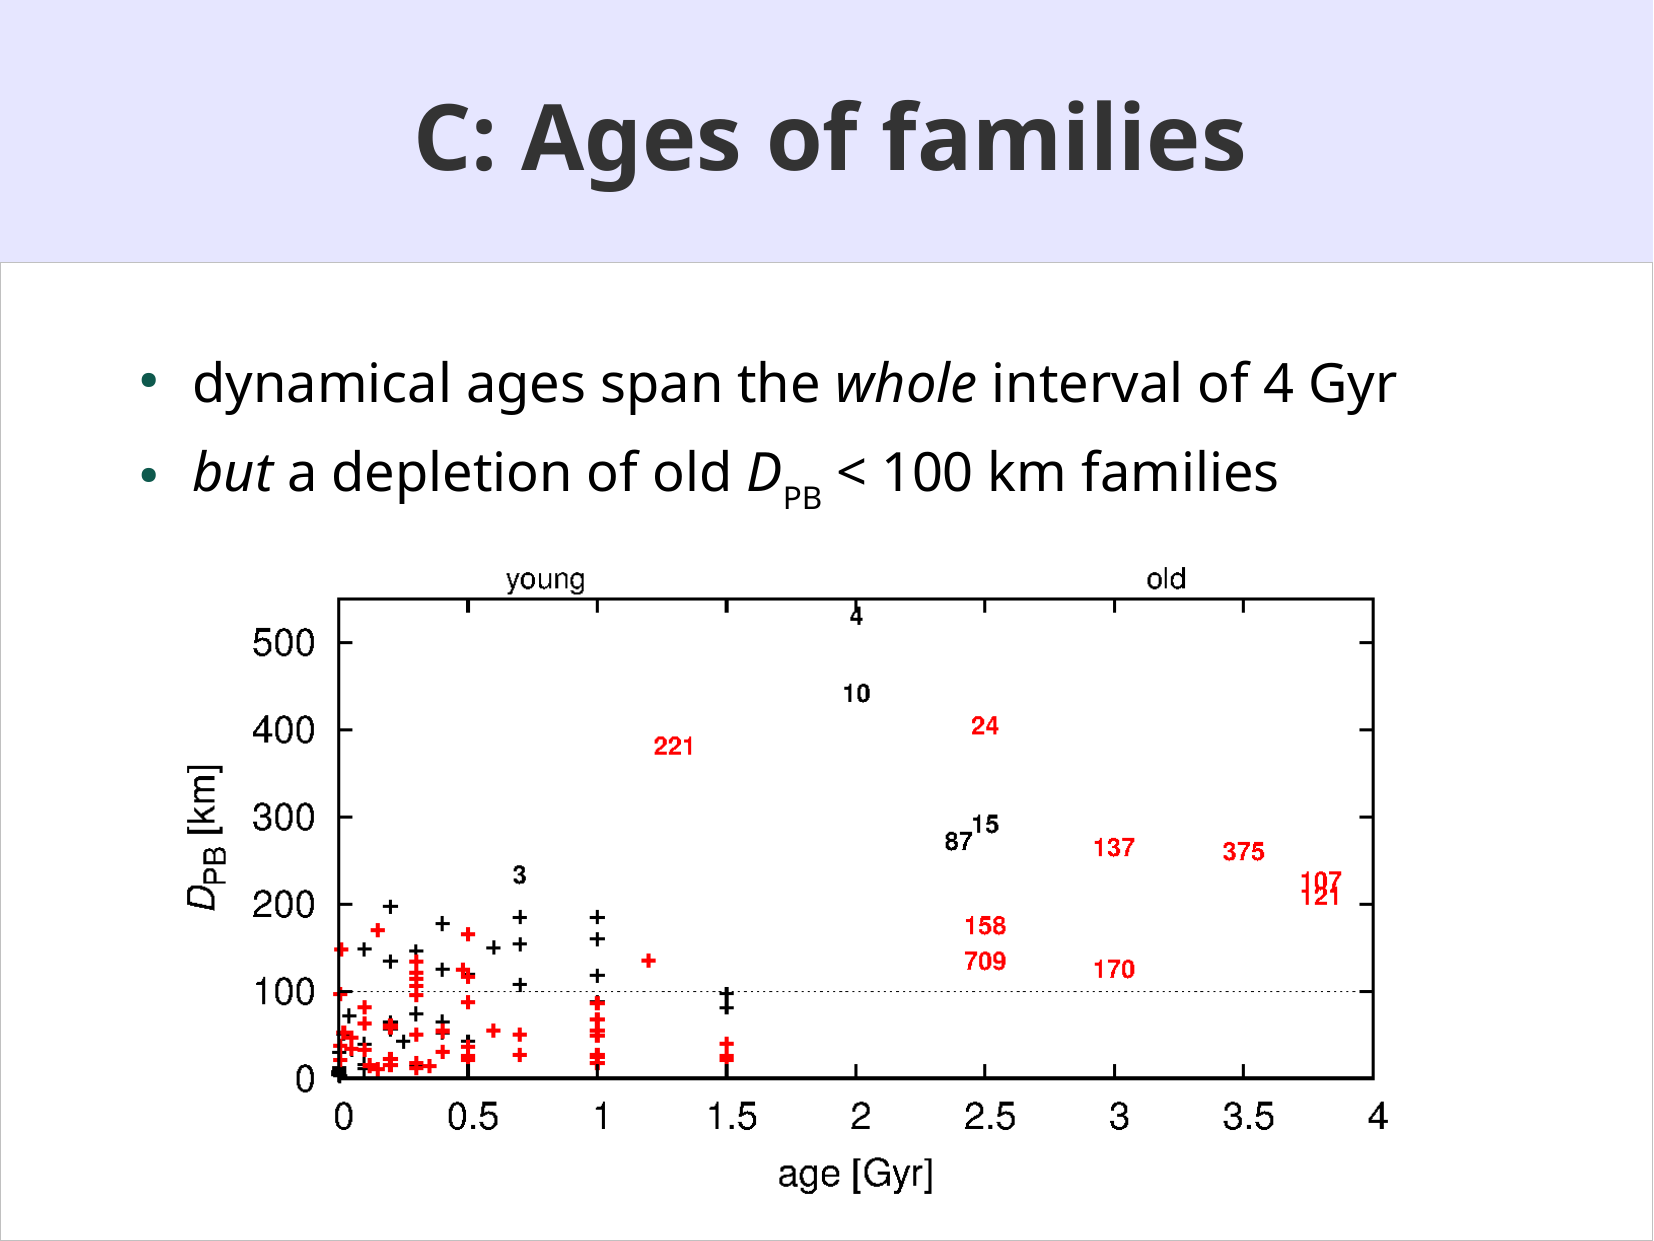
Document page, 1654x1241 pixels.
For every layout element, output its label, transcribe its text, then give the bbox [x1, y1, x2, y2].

picture [179, 562, 1396, 1201]
list dynamical ages span the whole interval of 4 Gyr but a depletion of old DPB < 100 km families [121, 344, 1534, 1065]
title C: Ages of families [124, 31, 1536, 239]
